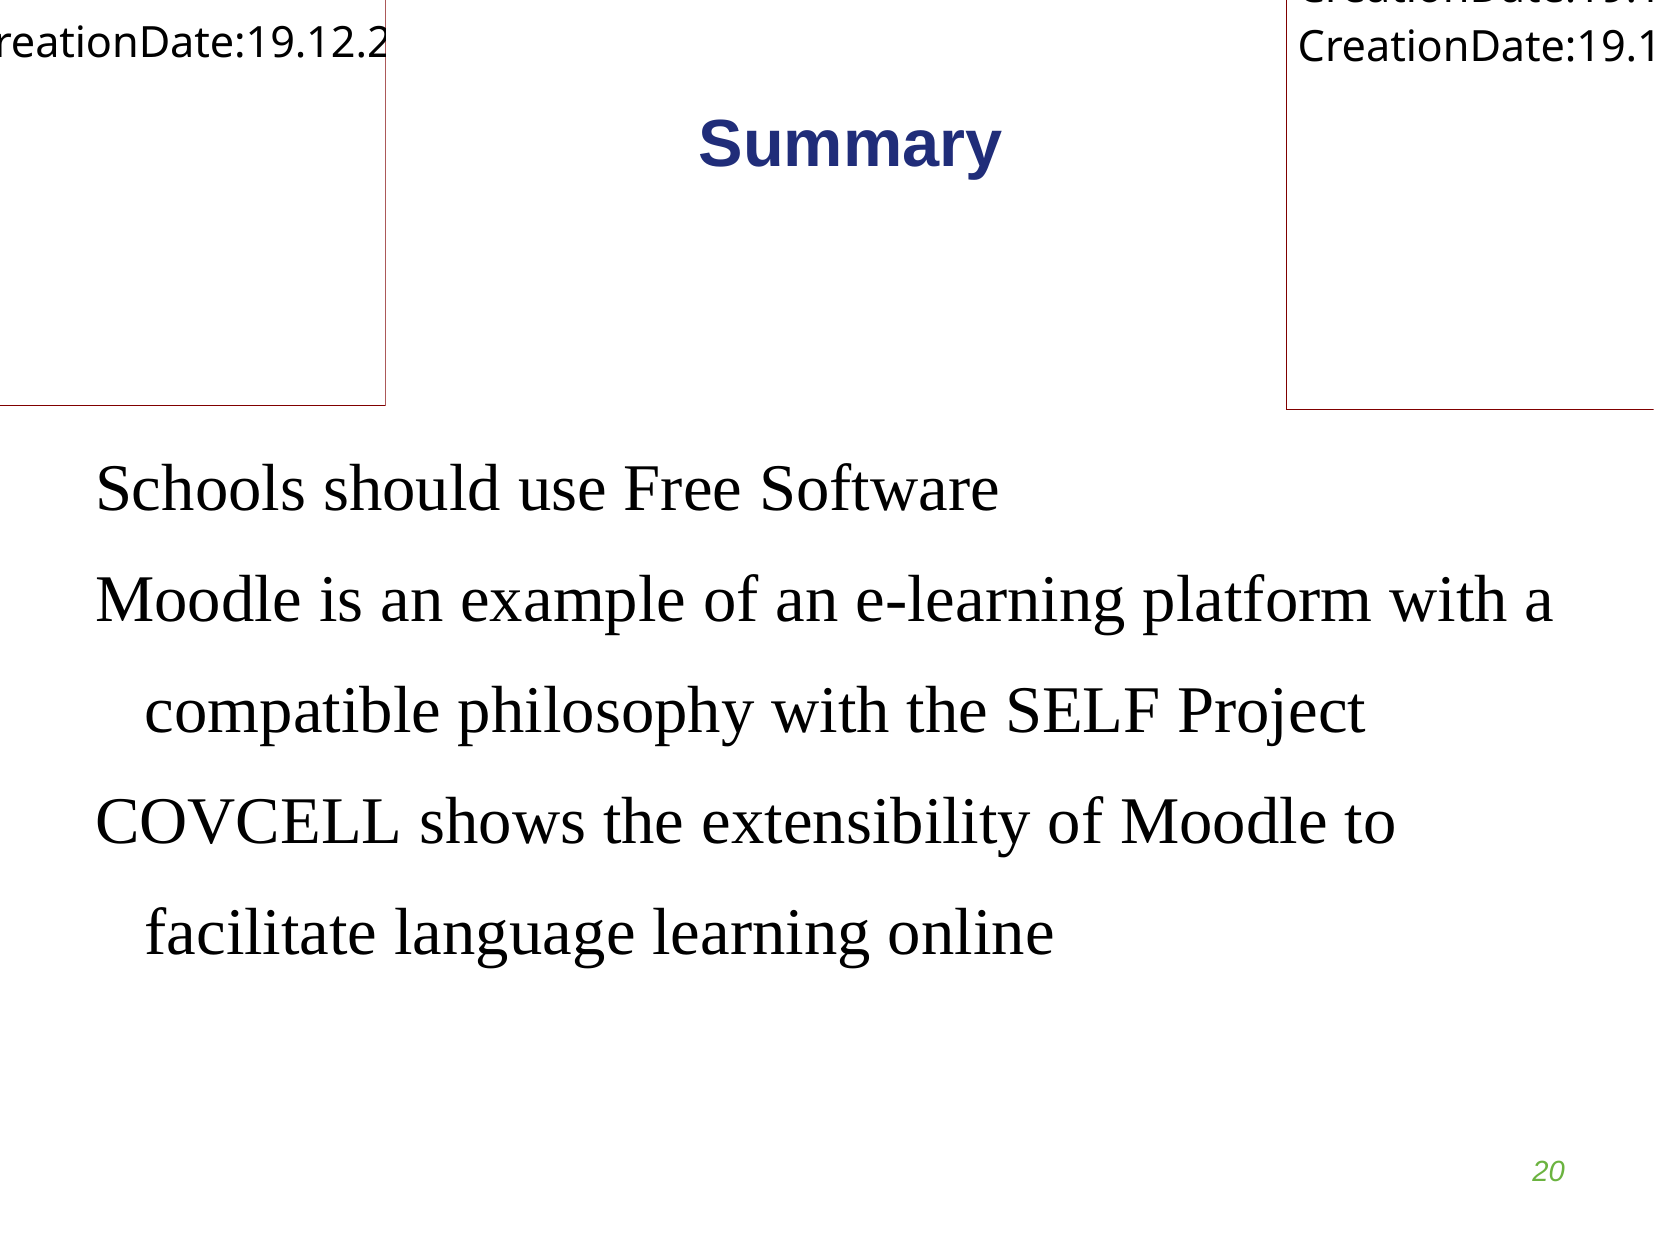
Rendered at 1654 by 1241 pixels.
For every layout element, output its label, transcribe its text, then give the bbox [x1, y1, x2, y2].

title Summary [409, 39, 1292, 247]
list Schools should use Free Software Moodle is an example of an e-learning platform with a compatible philosophy with the SELF Project COVCELL shows the extensibility of Moodle to facilitate language learning online [59, 413, 1561, 1152]
